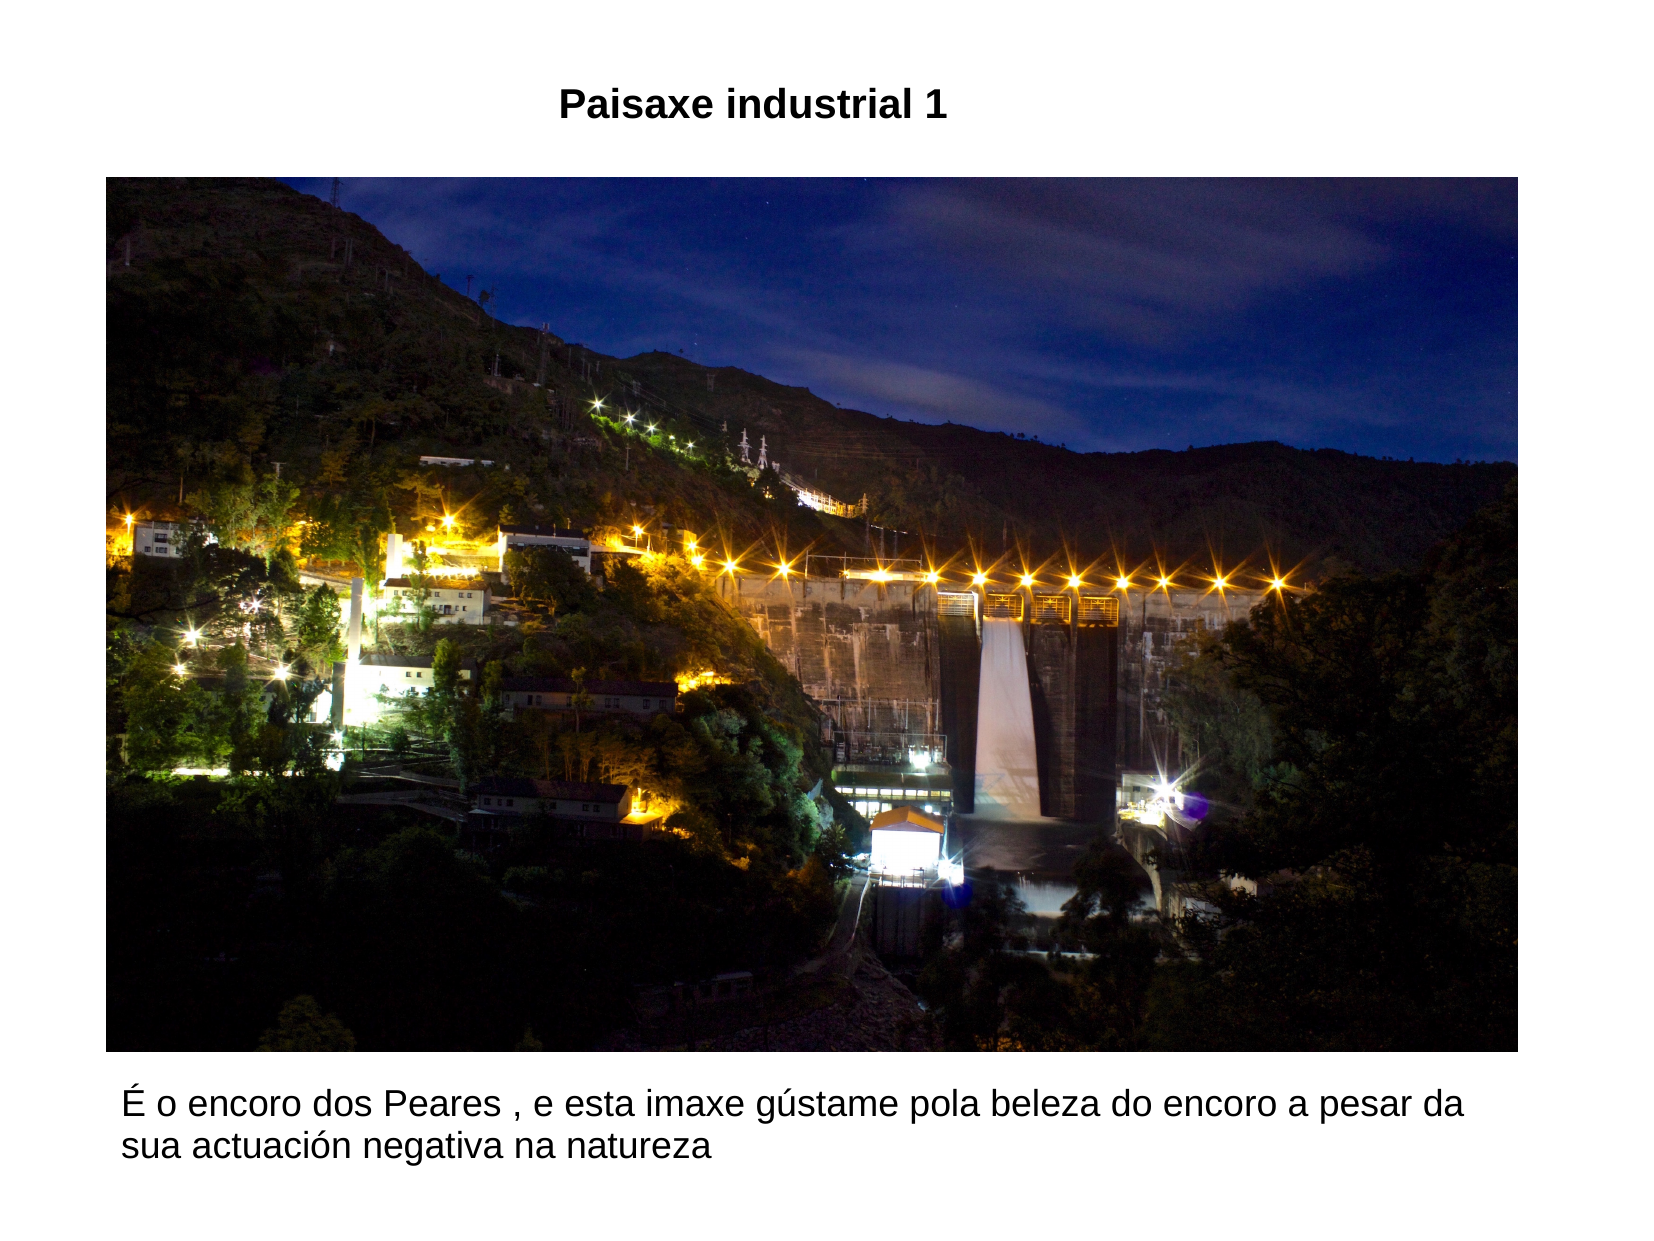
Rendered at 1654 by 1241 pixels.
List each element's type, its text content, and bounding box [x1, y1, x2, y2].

text_box Paisaxe industrial 1 [543, 73, 963, 135]
text_box É o encoro dos Peares , e esta imaxe gústame pola beleza do encoro a pesar da sua actuación negativa na natureza [106, 1074, 1524, 1174]
picture [106, 177, 1518, 1052]
